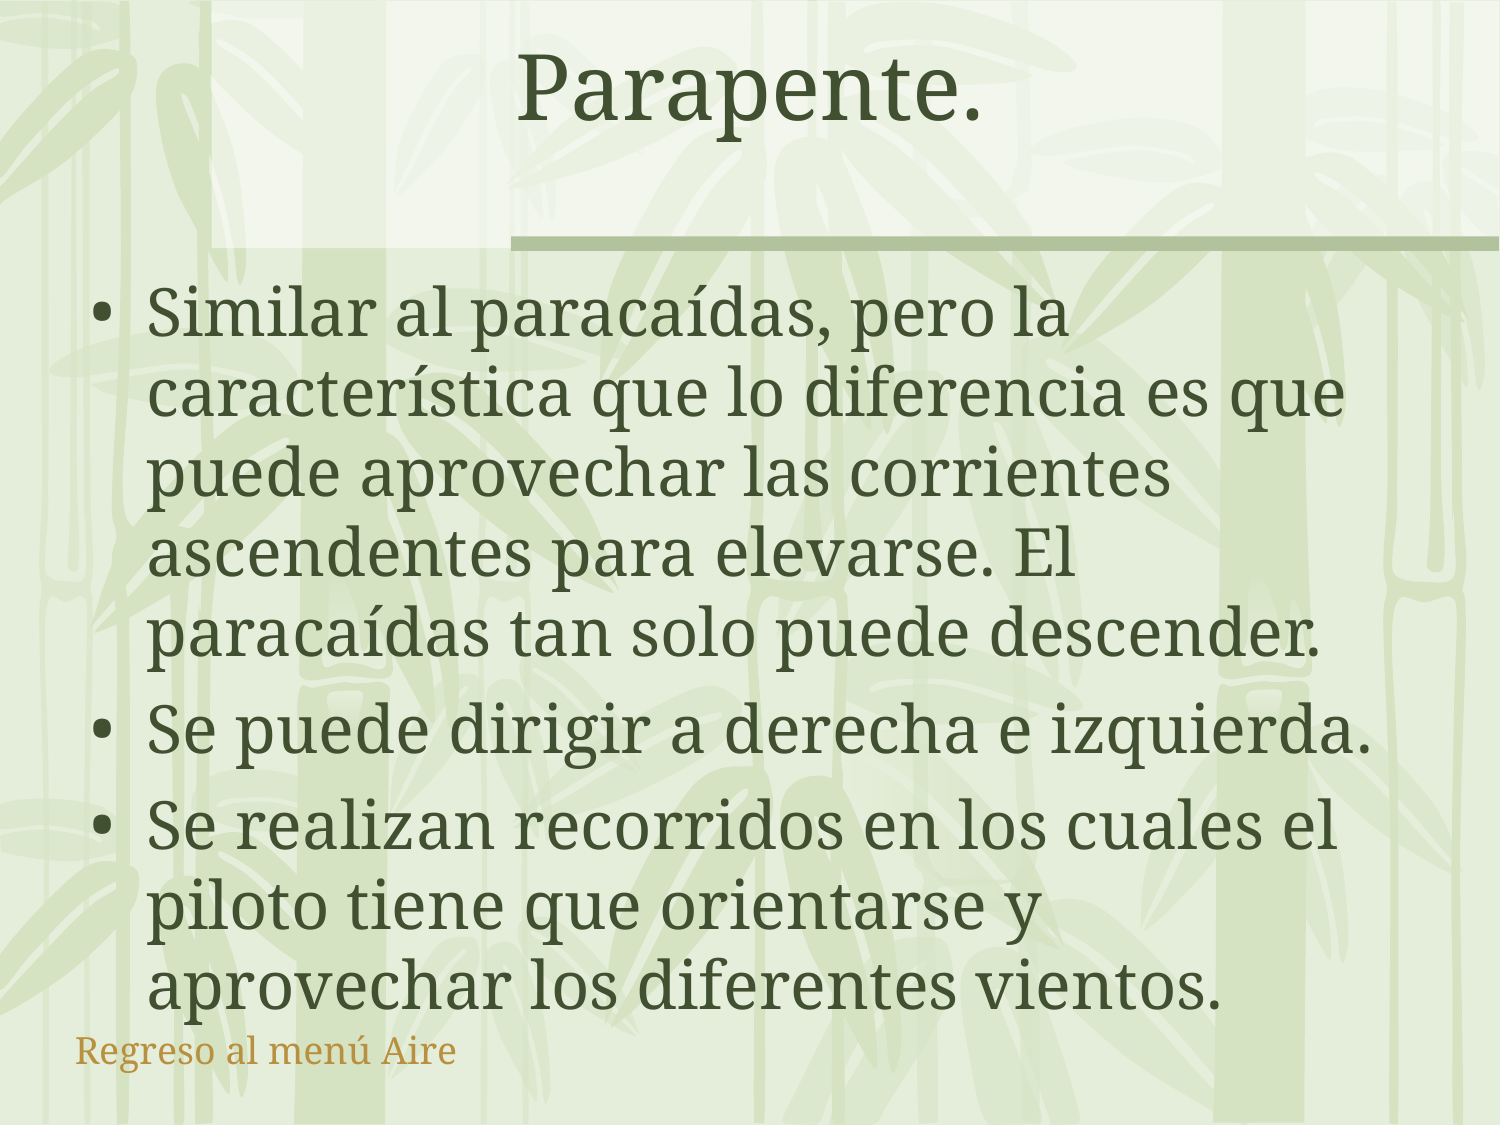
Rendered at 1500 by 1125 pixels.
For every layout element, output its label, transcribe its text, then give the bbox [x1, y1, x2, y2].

list Similar al paracaídas, pero la característica que lo diferencia es que puede aprovechar las corrientes ascendentes para elevarse. El paracaídas tan solo puede descender. Se puede dirigir a derecha e izquierda. Se realizan recorridos en los cuales el piloto tiene que orientarse y aprovechar los diferentes vientos. [75, 262, 1426, 1058]
title Parapente. [75, 21, 1426, 257]
text_box Regreso al menú Aire [59, 1019, 473, 1086]
